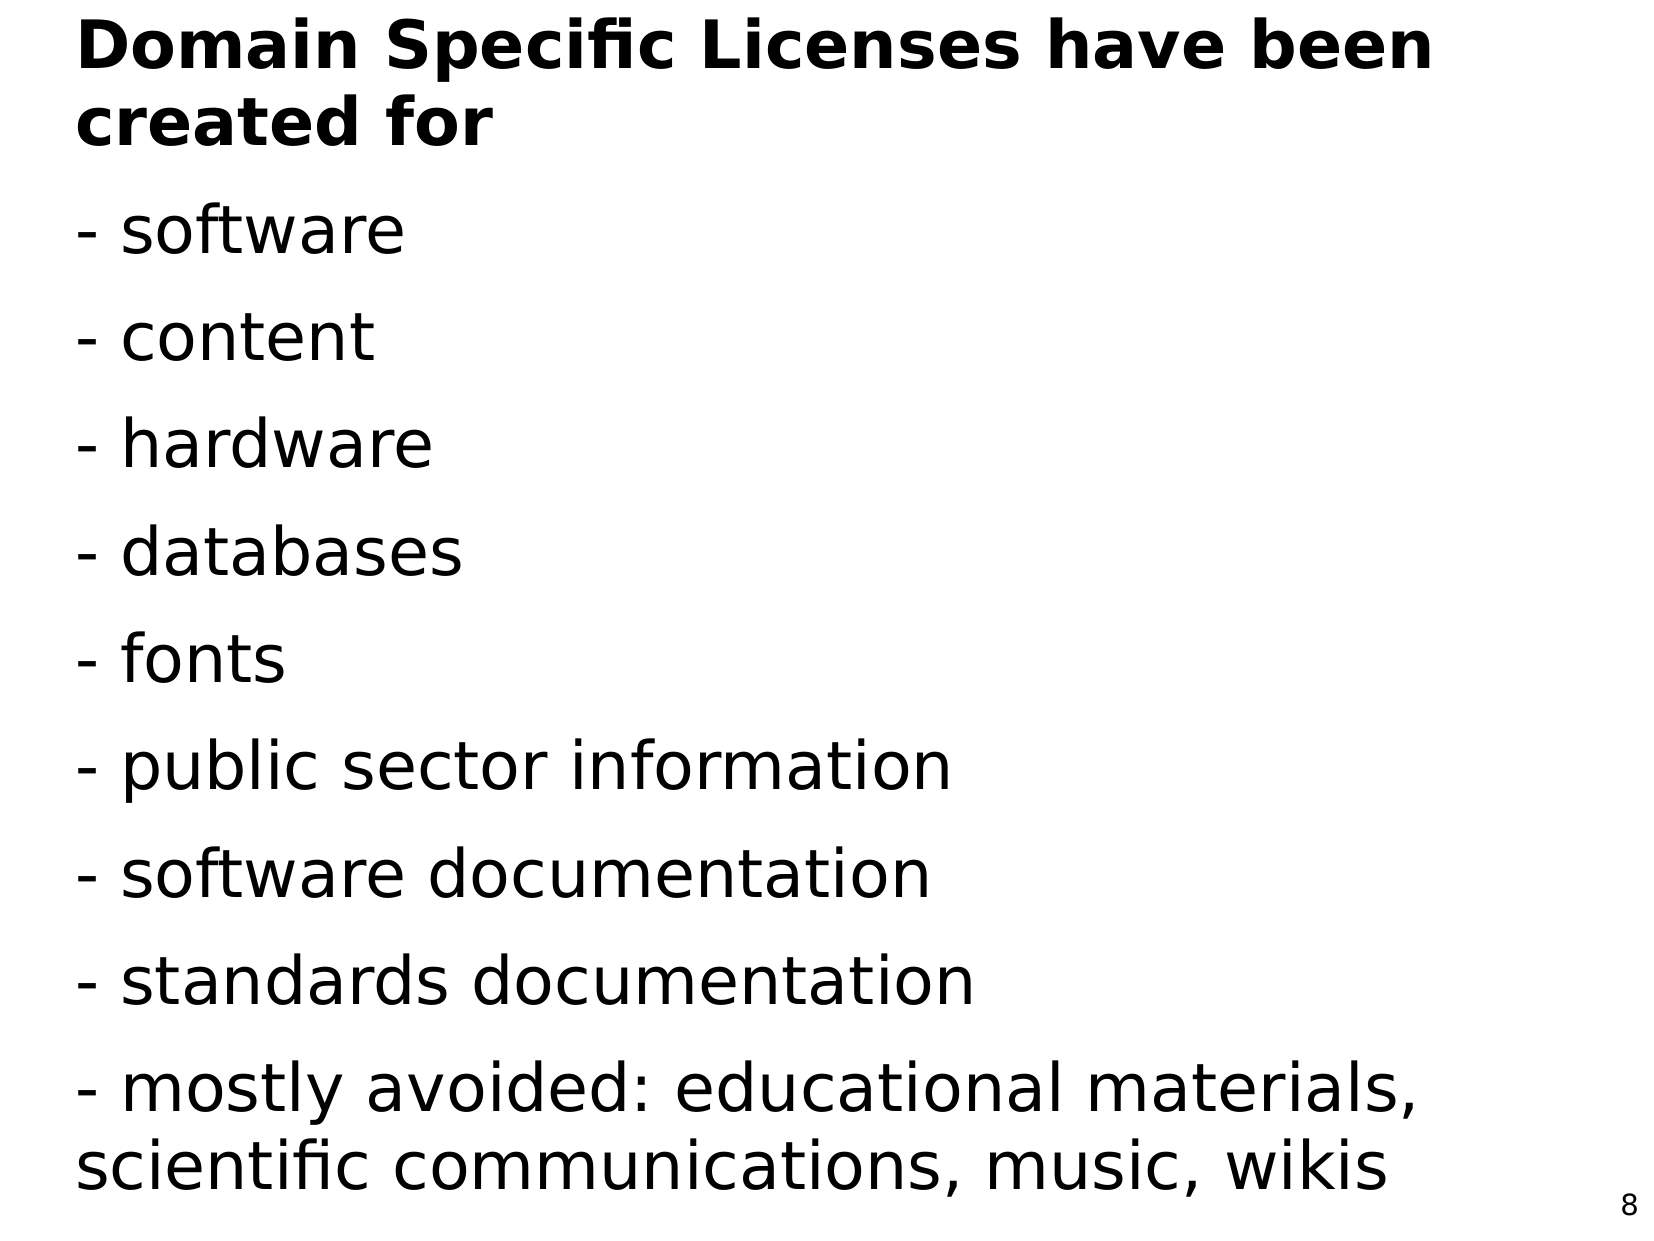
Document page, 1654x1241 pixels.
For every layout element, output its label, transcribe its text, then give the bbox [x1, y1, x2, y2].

list Domain Specific Licenses have been created for - software - content - hardware - databases - fonts - public sector information - software documentation - standards documentation - mostly avoided: educational materials, scientific communications, music, wikis [75, 6, 1563, 1241]
